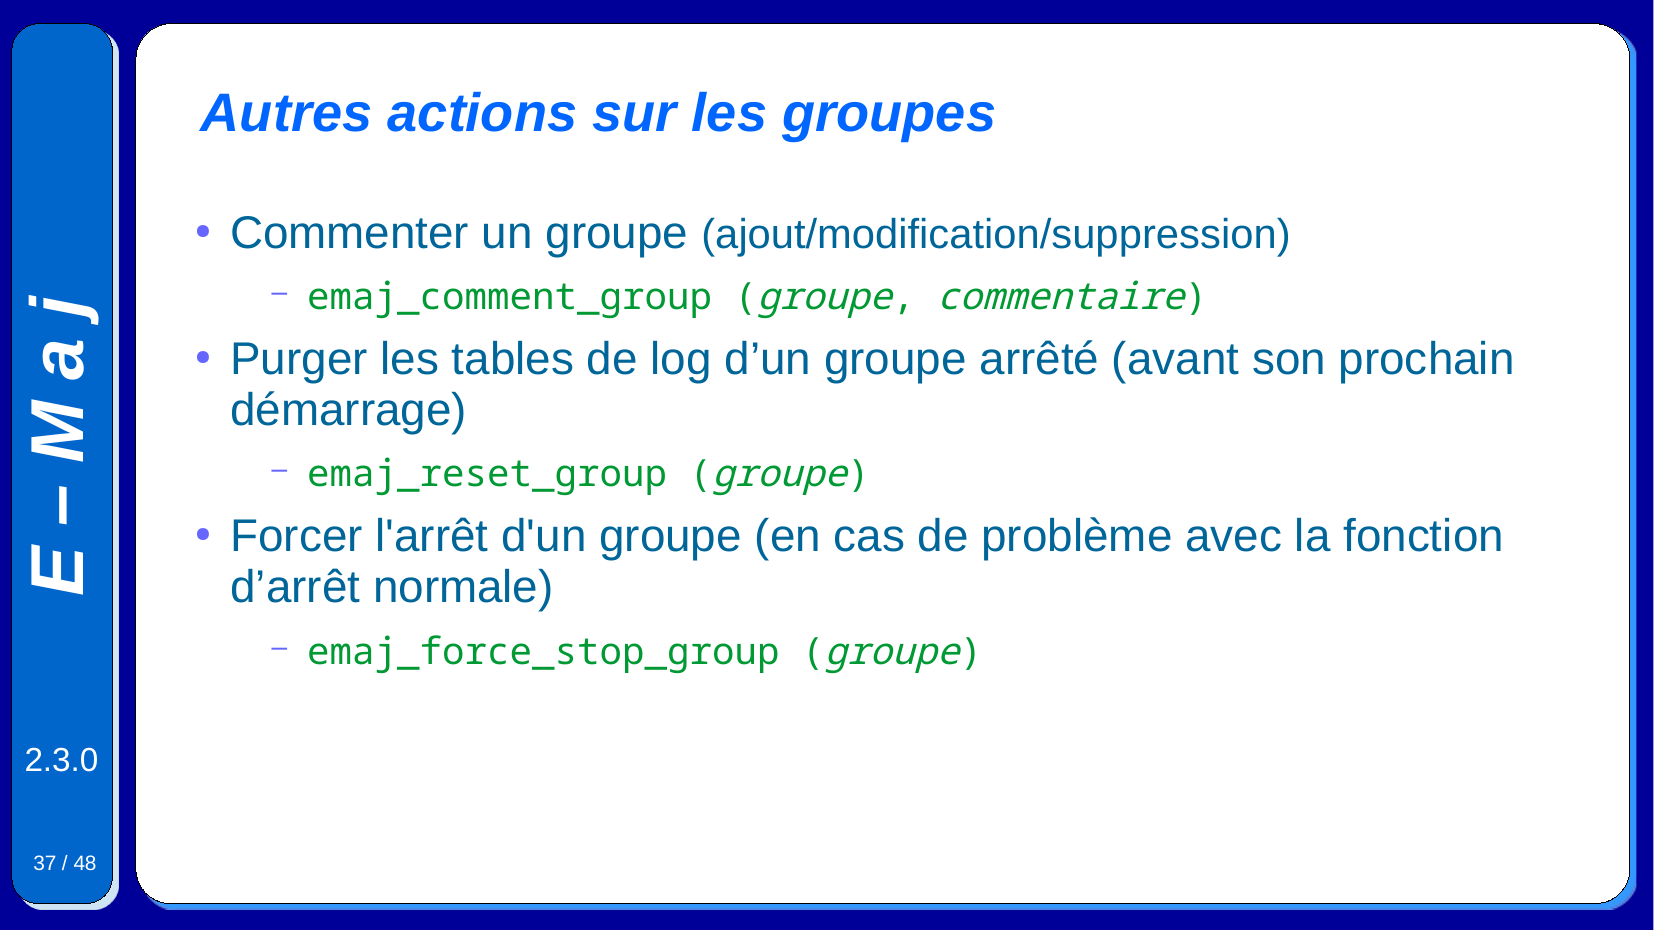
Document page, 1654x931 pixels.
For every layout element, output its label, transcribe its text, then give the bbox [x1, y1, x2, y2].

title Autres actions sur les groupes [200, 34, 1575, 191]
list Commenter un groupe (ajout/modification/suppression) emaj_comment_group (groupe, commentaire) Purger les tables de log d’un groupe arrêté (avant son prochain démarrage) emaj_reset_group (groupe) Forcer l'arrêt d'un groupe (en cas de problème avec la fonction d’arrêt normale) emaj_force_stop_group (groupe) [177, 206, 1587, 827]
